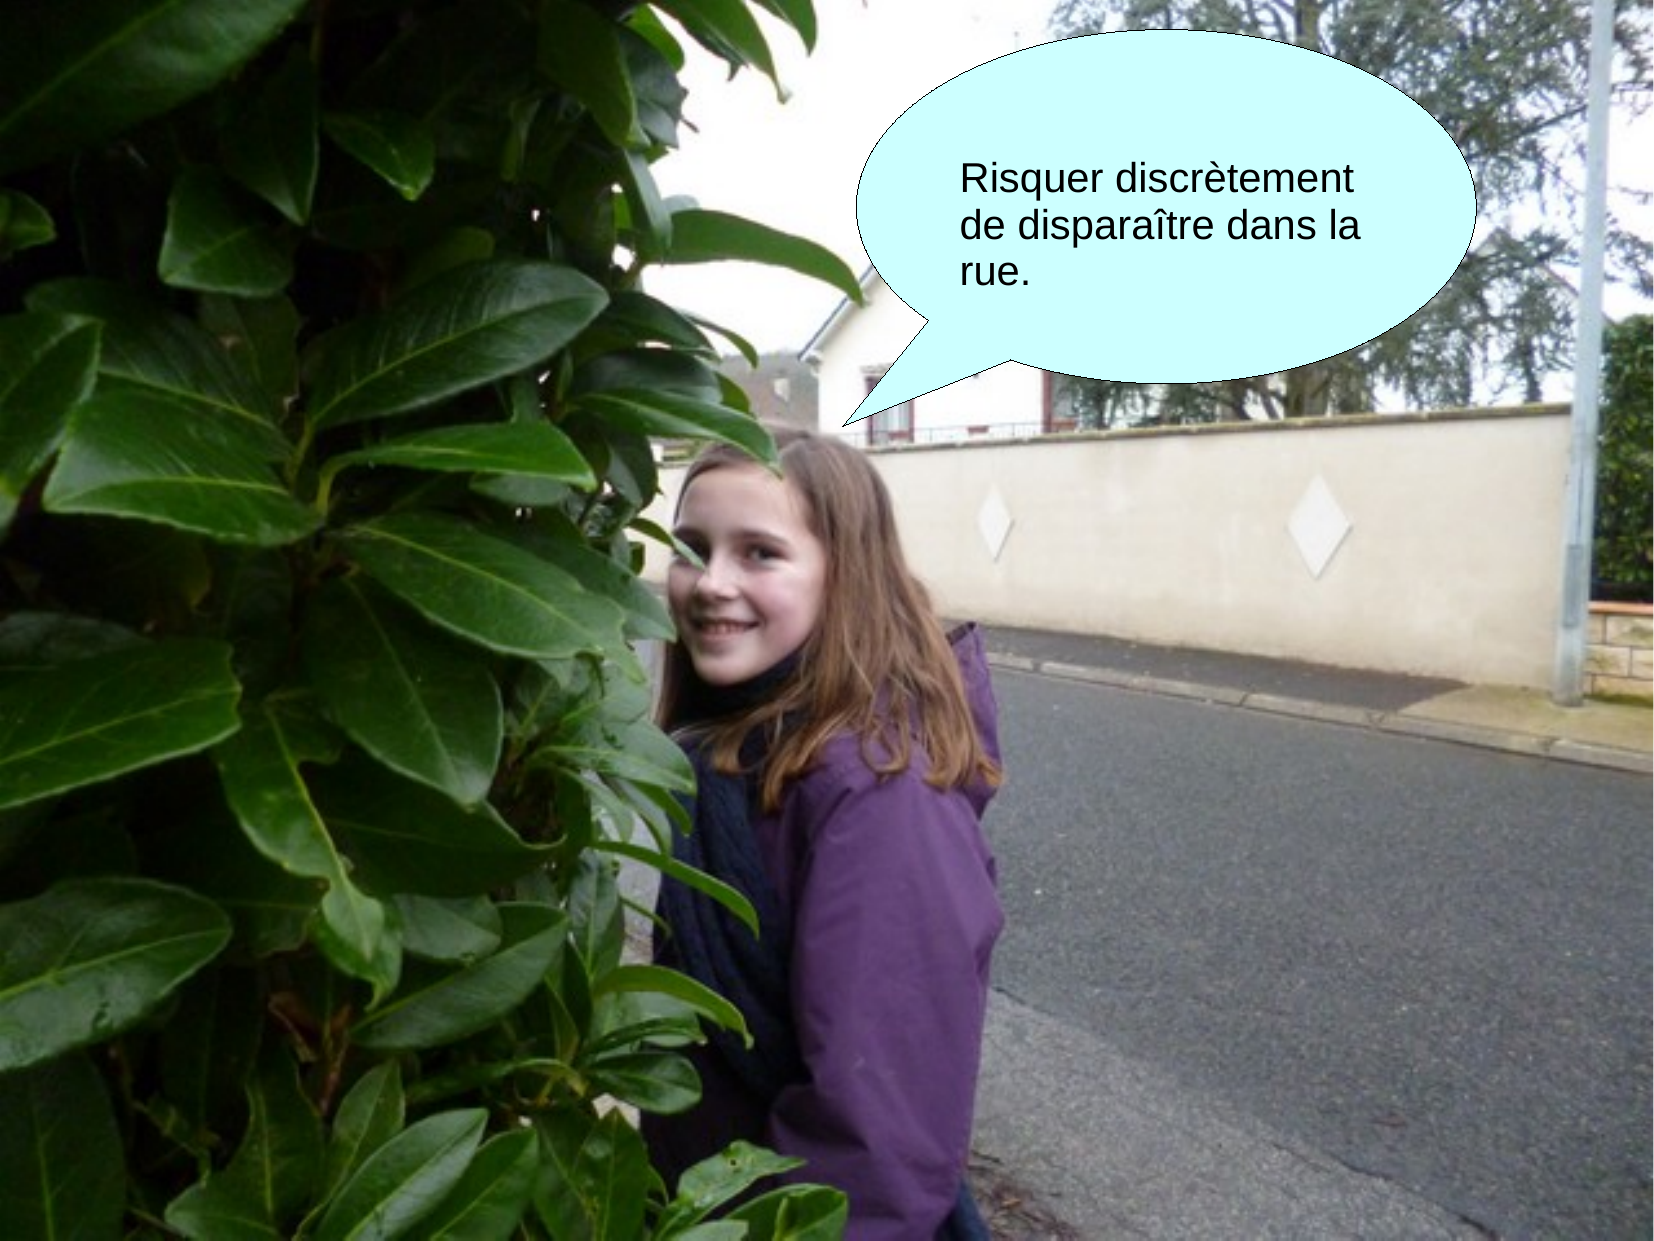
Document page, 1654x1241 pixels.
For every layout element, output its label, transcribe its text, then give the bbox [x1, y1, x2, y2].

text_box Risquer discrètement de disparaître dans la rue. [944, 147, 1388, 303]
picture [0, 0, 1654, 1241]
text_box [842, 29, 1477, 427]
